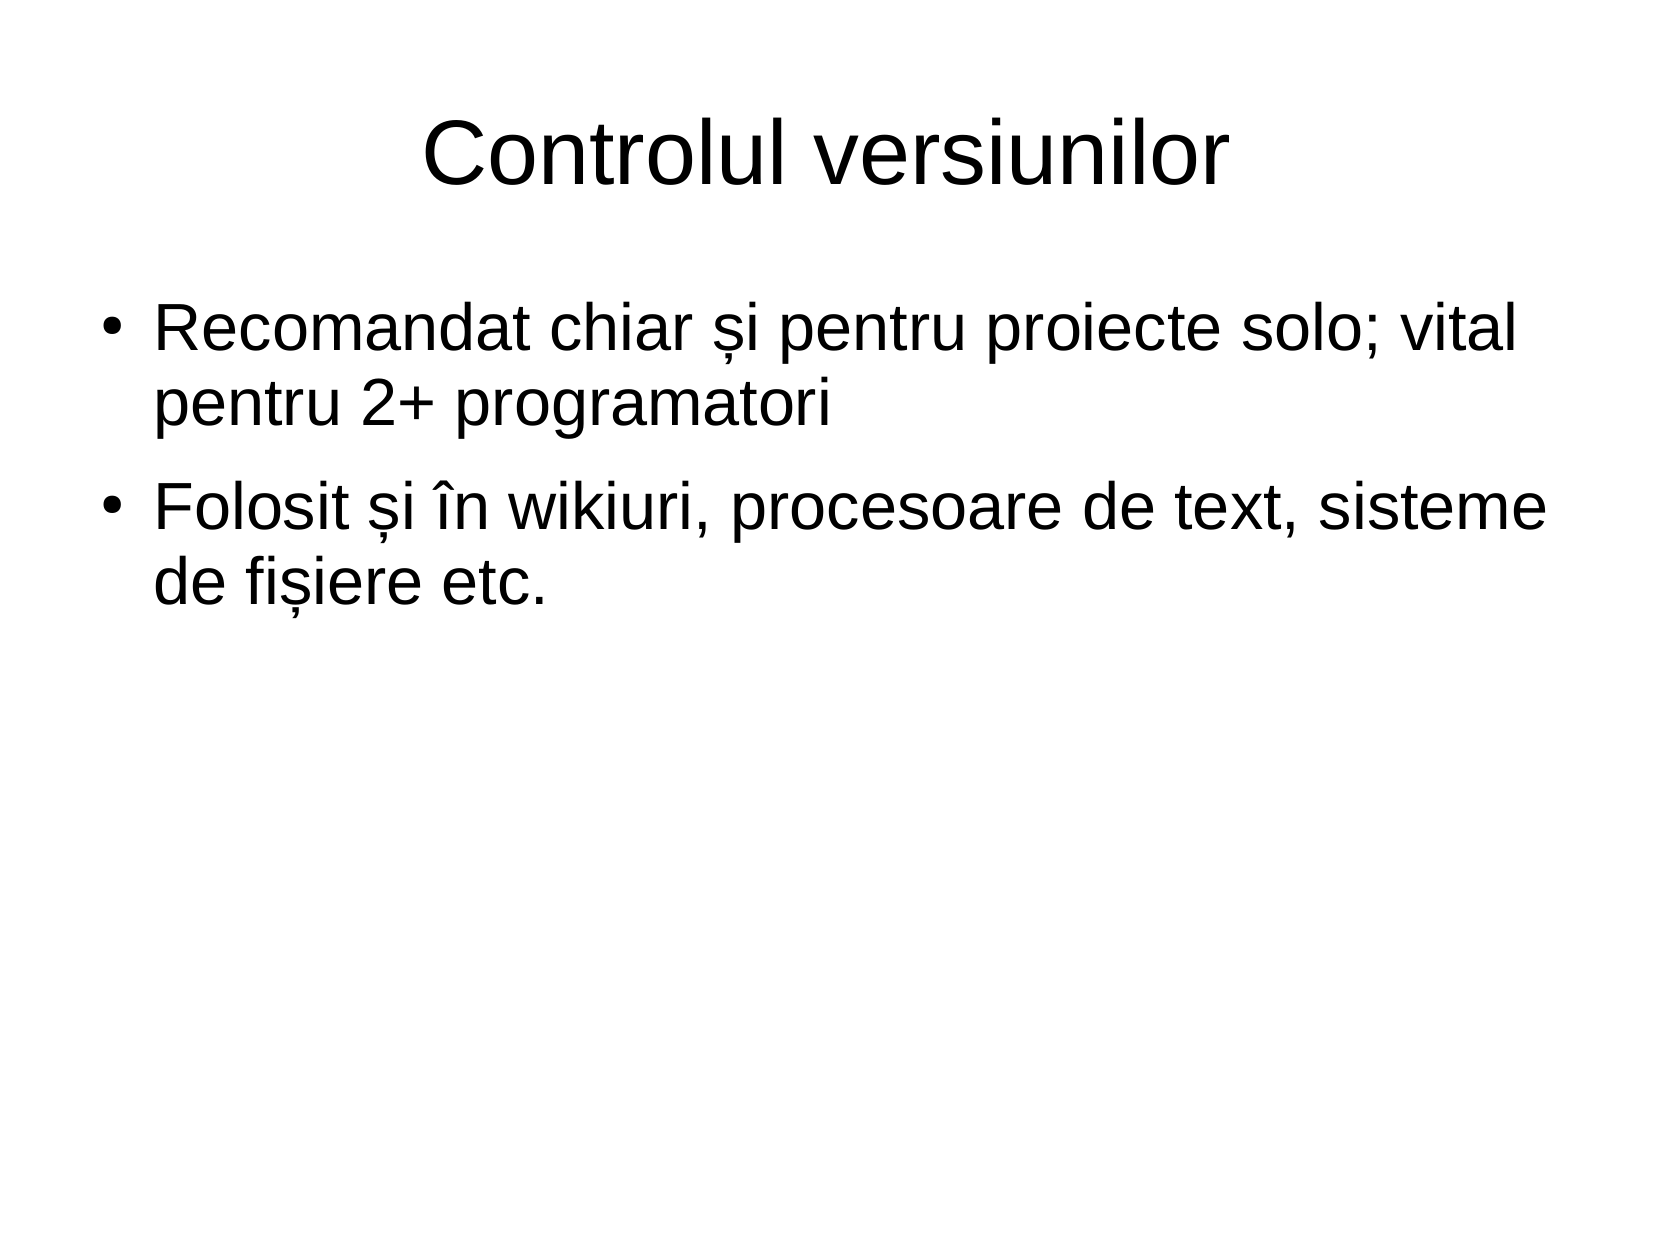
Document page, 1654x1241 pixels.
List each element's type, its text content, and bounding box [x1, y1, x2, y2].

title Controlul versiunilor [82, 56, 1571, 250]
list Recomandat chiar și pentru proiecte solo; vital pentru 2+ programatori Folosit și în wikiuri, procesoare de text, sisteme de fișiere etc. [82, 290, 1571, 1109]
